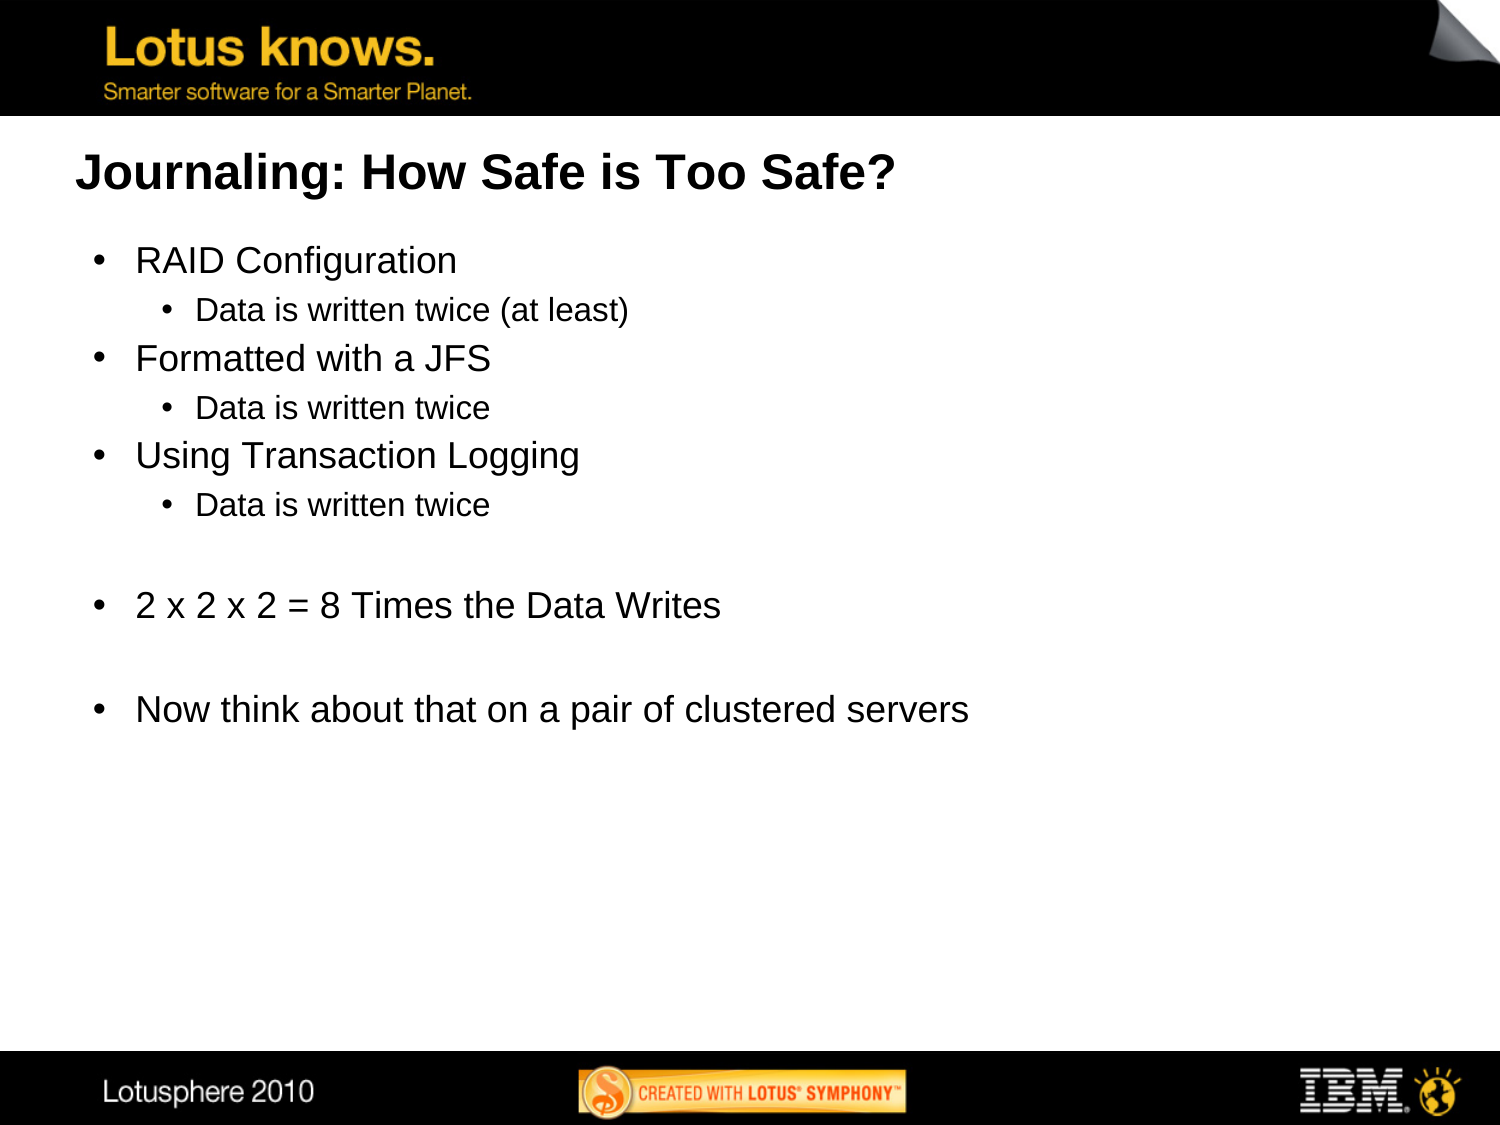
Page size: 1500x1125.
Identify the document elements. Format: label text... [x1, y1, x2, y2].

title Journaling: How Safe is Too Safe? [74, 137, 1475, 200]
picture [0, 1053, 1500, 1125]
picture [0, 0, 1500, 114]
list RAID Configuration Data is written twice (at least) Formatted with a JFS Data is written twice Using Transaction Logging Data is written twice 2 x 2 x 2 = 8 Times the Data Writes Now think about that on a pair of clustered servers [24, 237, 1476, 1026]
